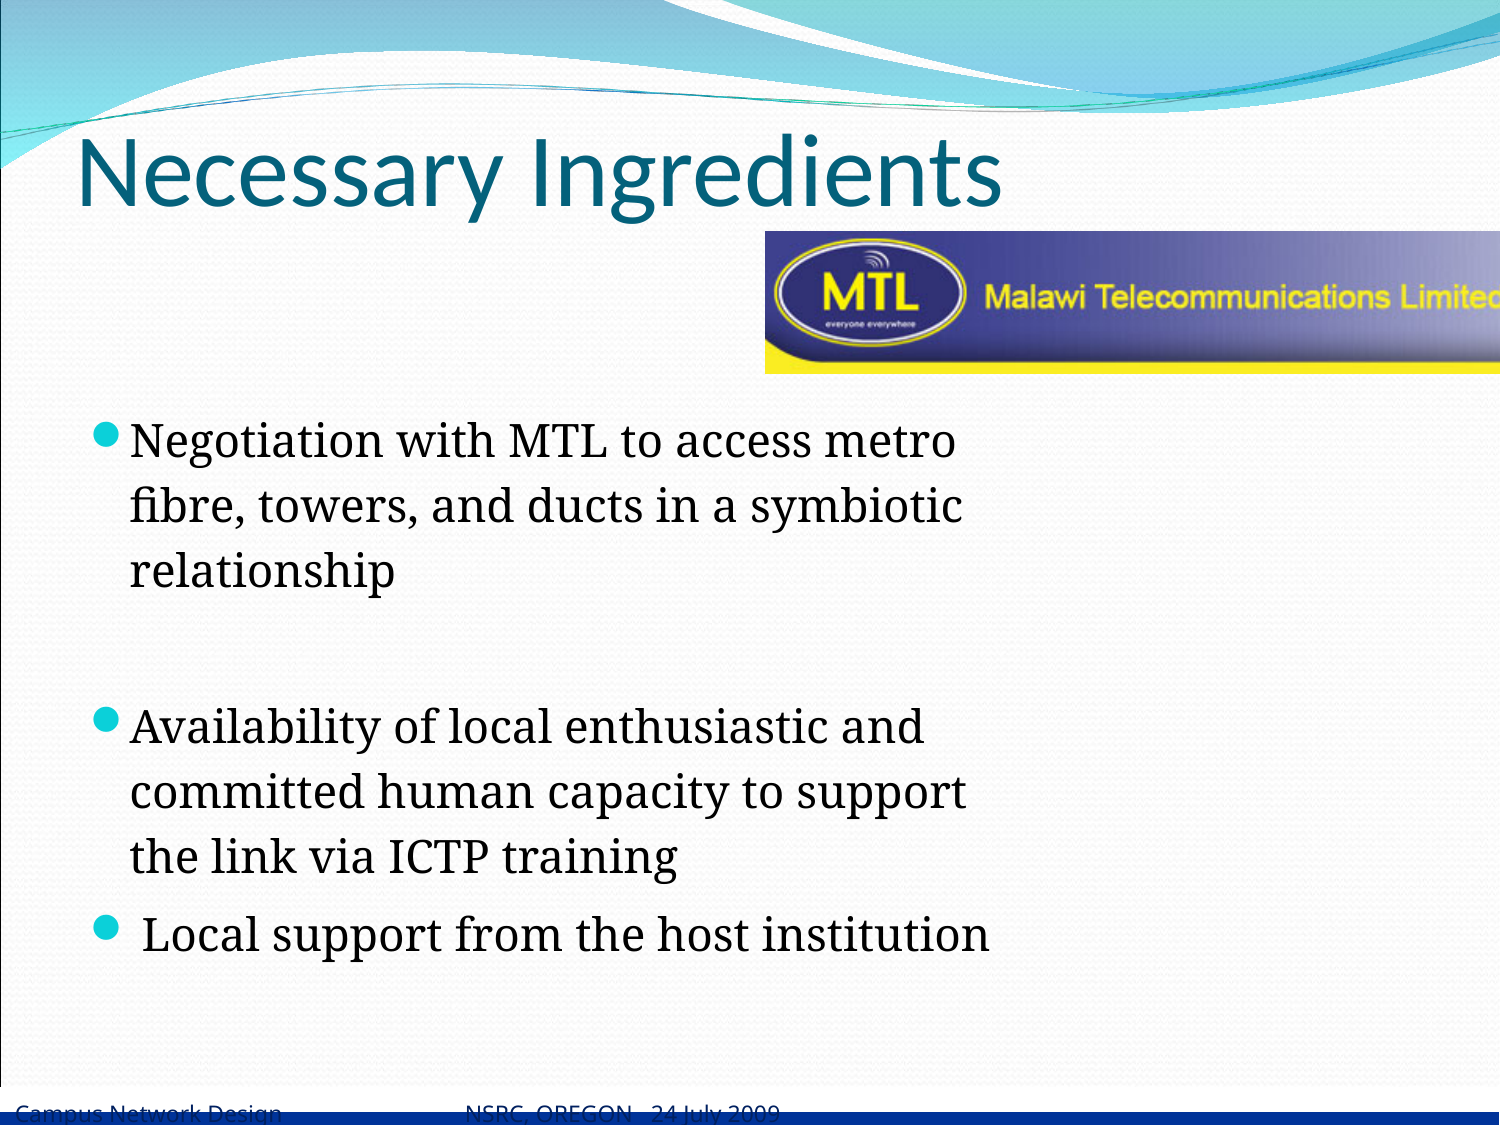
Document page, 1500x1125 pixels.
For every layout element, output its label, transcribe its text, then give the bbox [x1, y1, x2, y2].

picture [0, 0, 1500, 1125]
picture [257, 1111, 264, 1121]
picture [67, 1111, 74, 1121]
title Necessary Ingredients [75, 48, 1426, 300]
list Negotiation with MTL to access metro fibre, towers, and ducts in a symbiotic relationship Availability of local enthusiastic and committed human capacity to support the link via ICTP training Local support from the host institution [74, 317, 1013, 1039]
